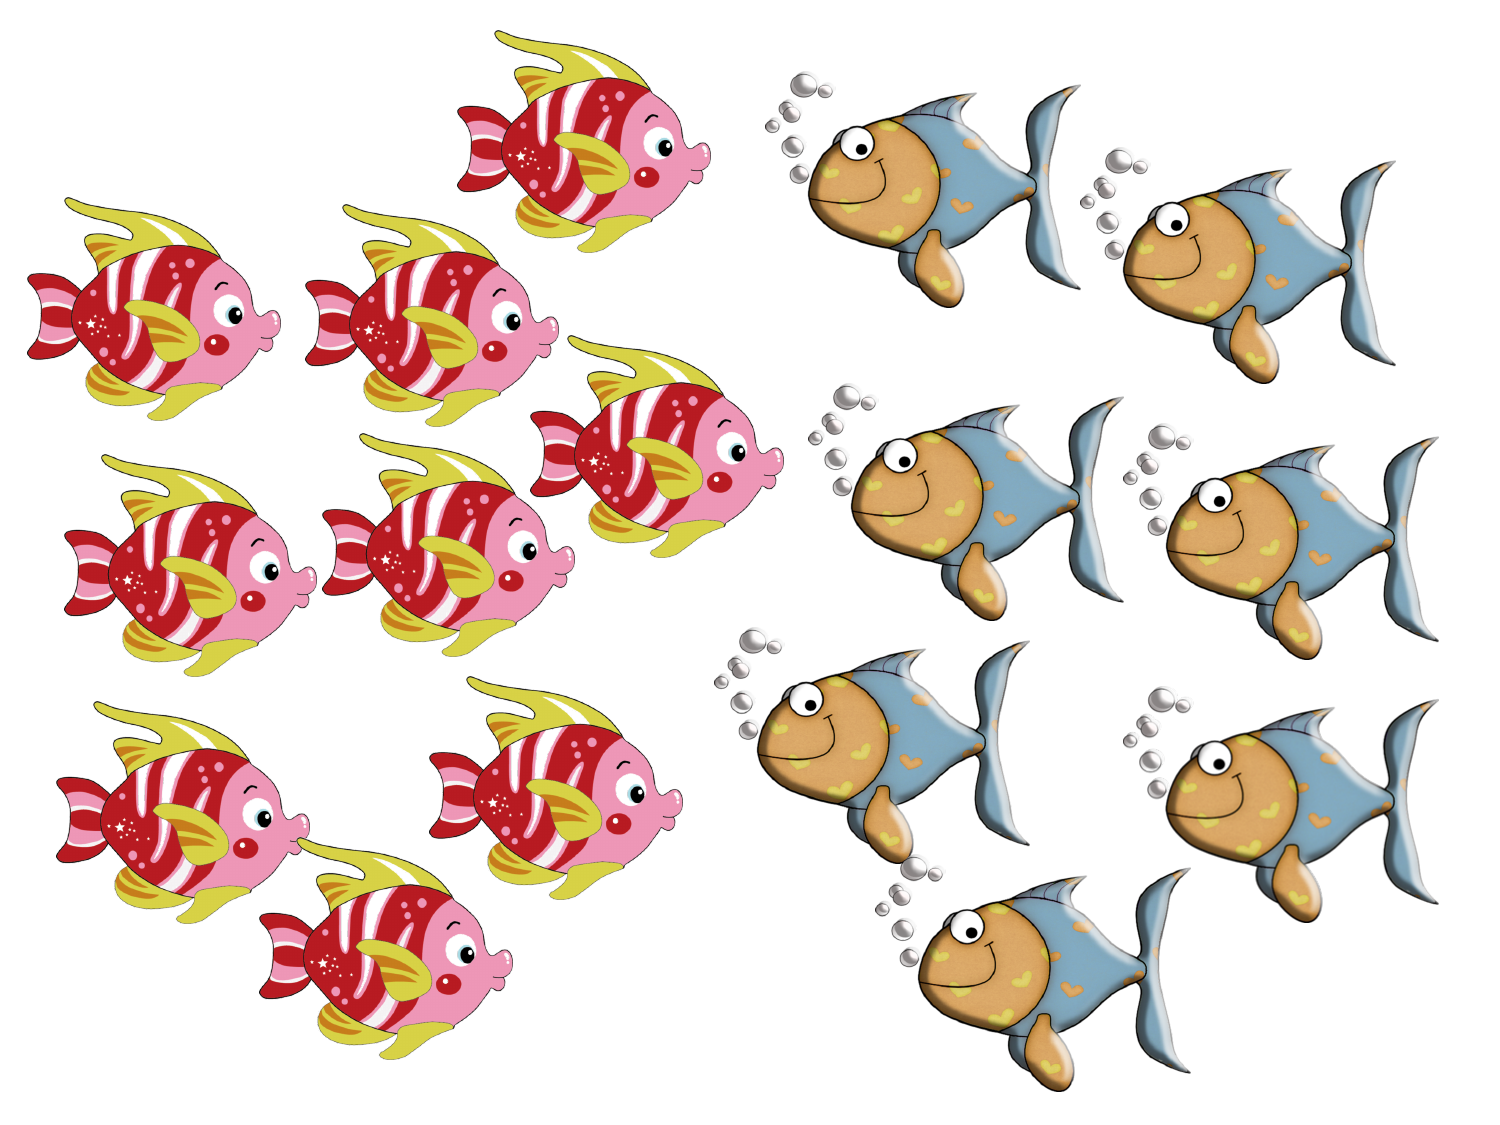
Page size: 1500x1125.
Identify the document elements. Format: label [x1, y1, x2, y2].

picture [64, 454, 317, 677]
picture [765, 71, 1439, 660]
picture [714, 627, 1439, 1092]
picture [56, 676, 683, 1060]
picture [27, 197, 281, 421]
picture [305, 30, 784, 657]
